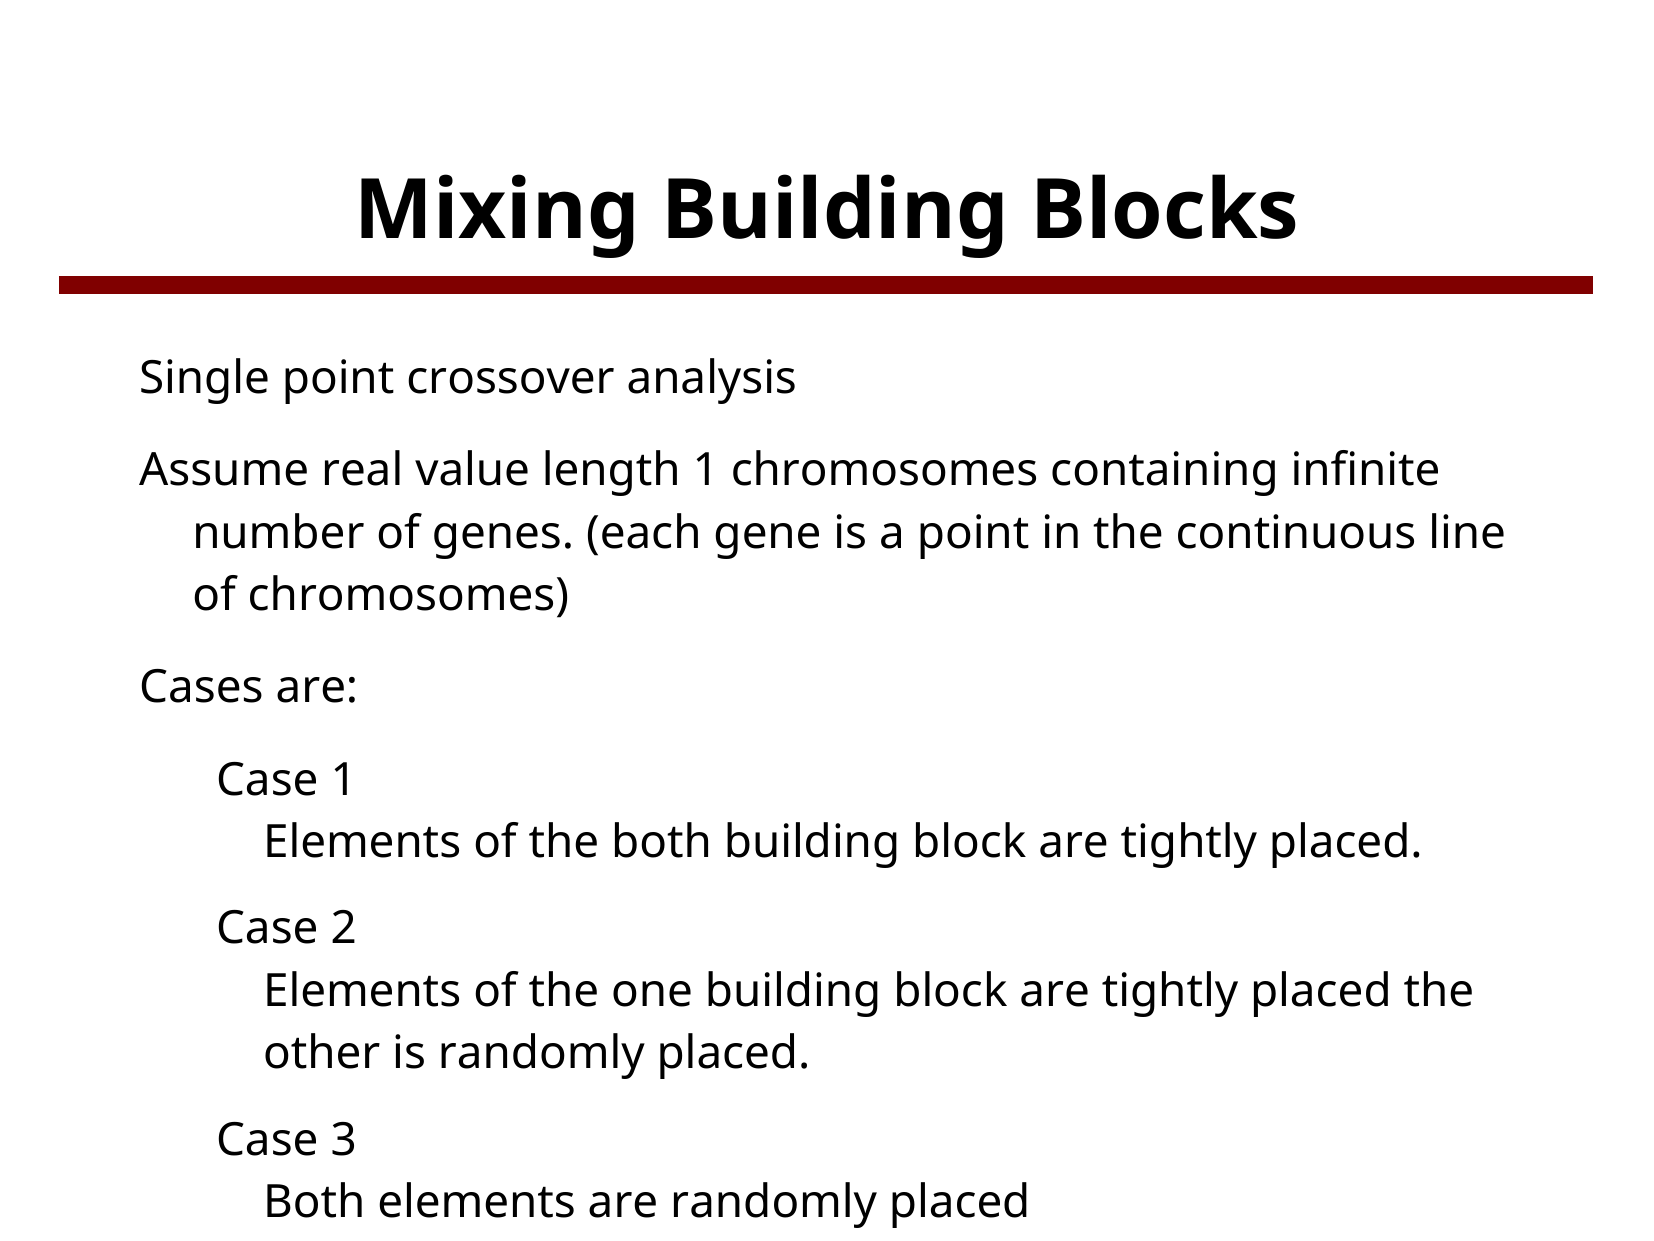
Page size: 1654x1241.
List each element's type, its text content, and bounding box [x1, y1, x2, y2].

list Single point crossover analysis Assume real value length 1 chromosomes containing infinite number of genes. (each gene is a point in the continuous line of chromosomes) Cases are: Case 1 Elements of the both building block are tightly placed. Case 2 Elements of the one building block are tightly placed the other is randomly placed. Case 3 Both elements are randomly placed [121, 344, 1534, 1147]
title Mixing Building Blocks [121, 102, 1534, 311]
